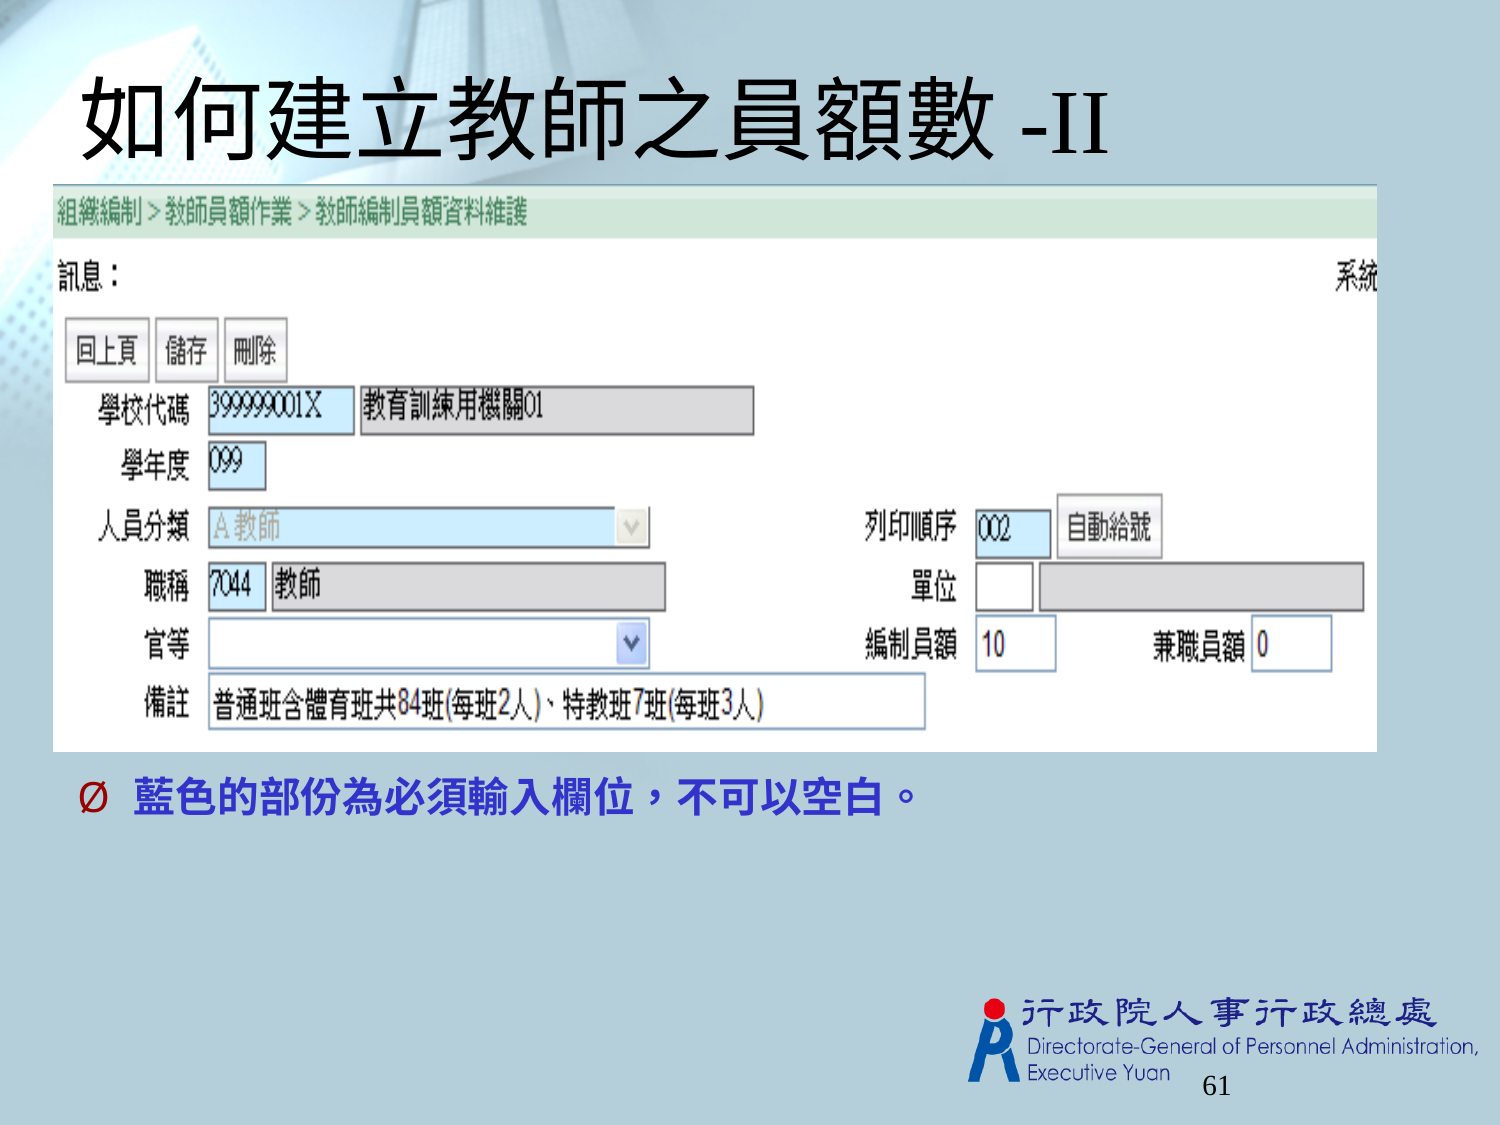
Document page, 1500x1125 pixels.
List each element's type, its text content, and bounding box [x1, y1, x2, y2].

list 藍色的部份為必須輸入欄位，不可以空白。 [62, 763, 1338, 913]
picture [53, 184, 1377, 752]
text_box 如何建立教師之員額數-II [65, 55, 1400, 167]
text_box [1187, 1058, 1500, 1124]
